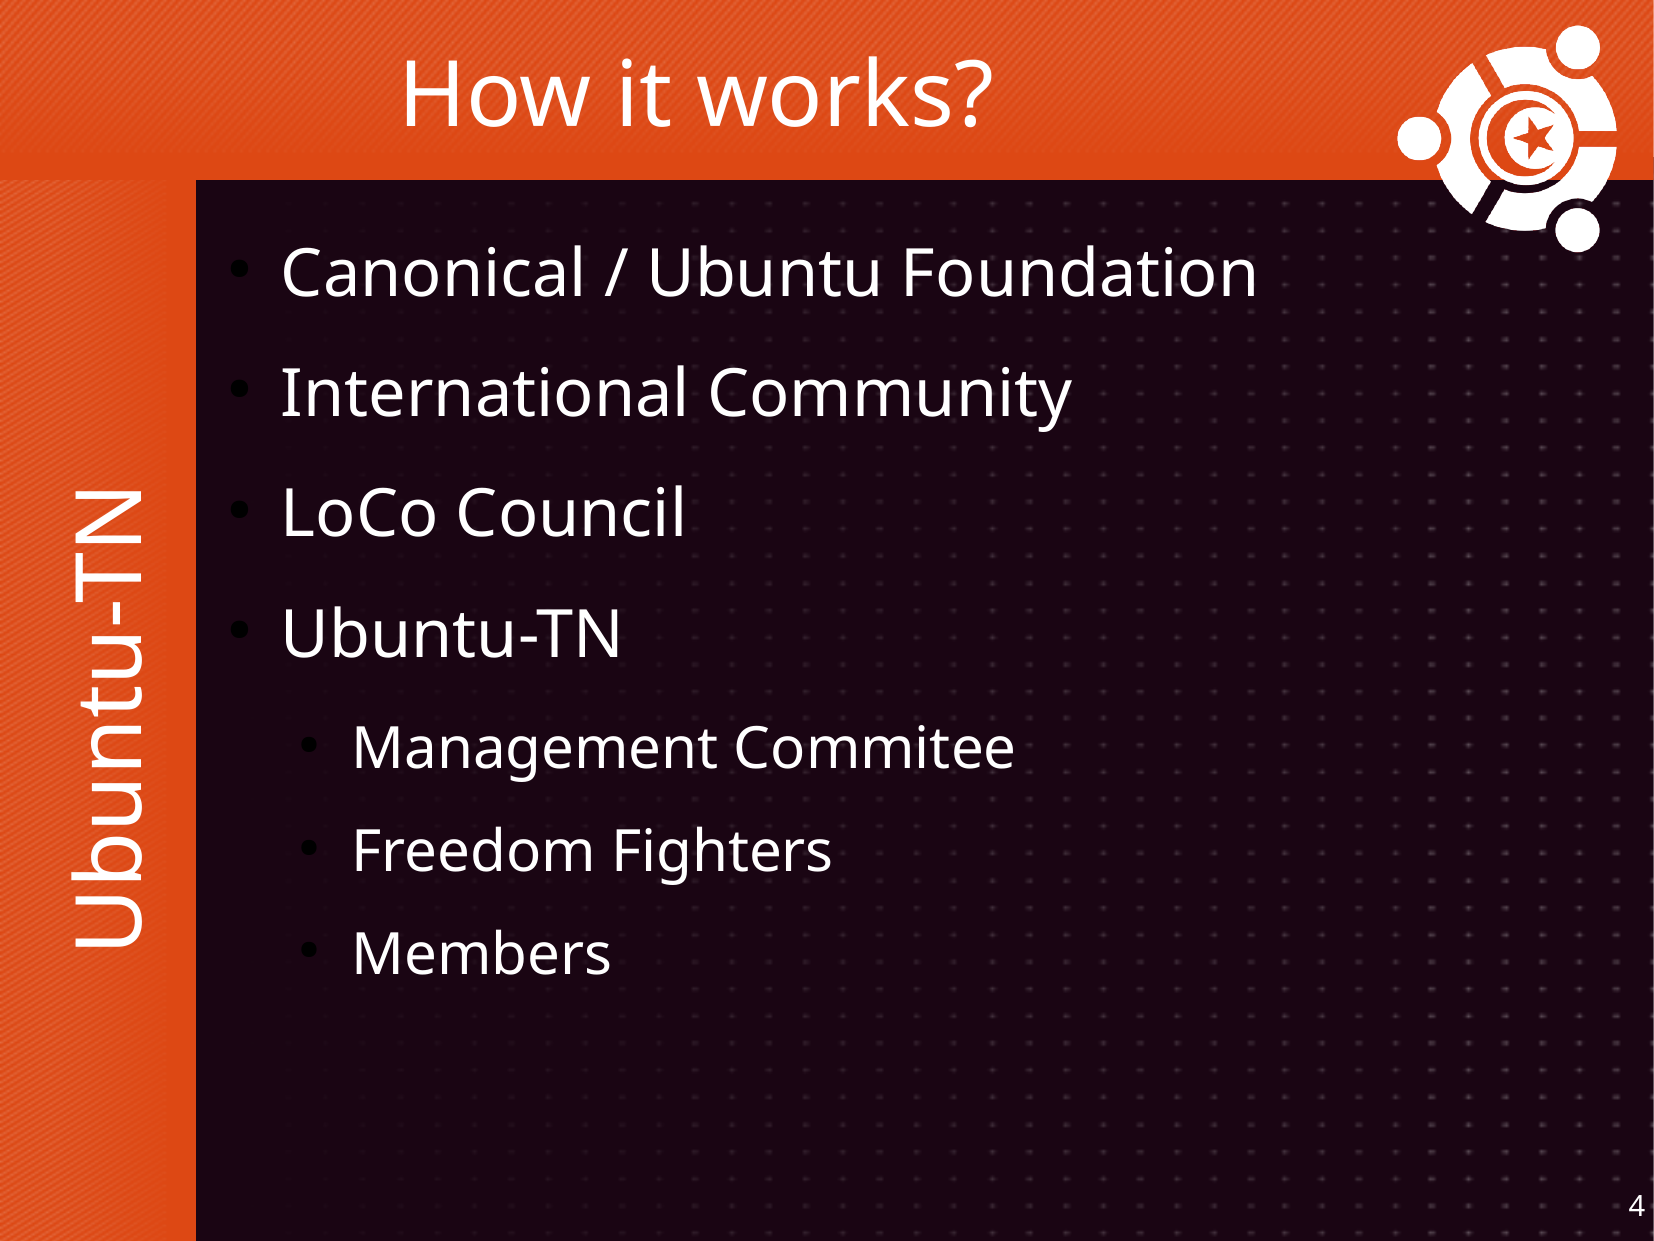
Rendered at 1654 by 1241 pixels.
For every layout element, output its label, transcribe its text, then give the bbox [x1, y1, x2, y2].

picture [0, 0, 1654, 1241]
list Canonical / Ubuntu Foundation International Community LoCo Council Ubuntu-TN Management Commitee Freedom Fighters Members [210, 225, 1639, 1186]
title How it works? [0, 2, 1394, 181]
title Ubuntu-TN [17, 210, 196, 1229]
